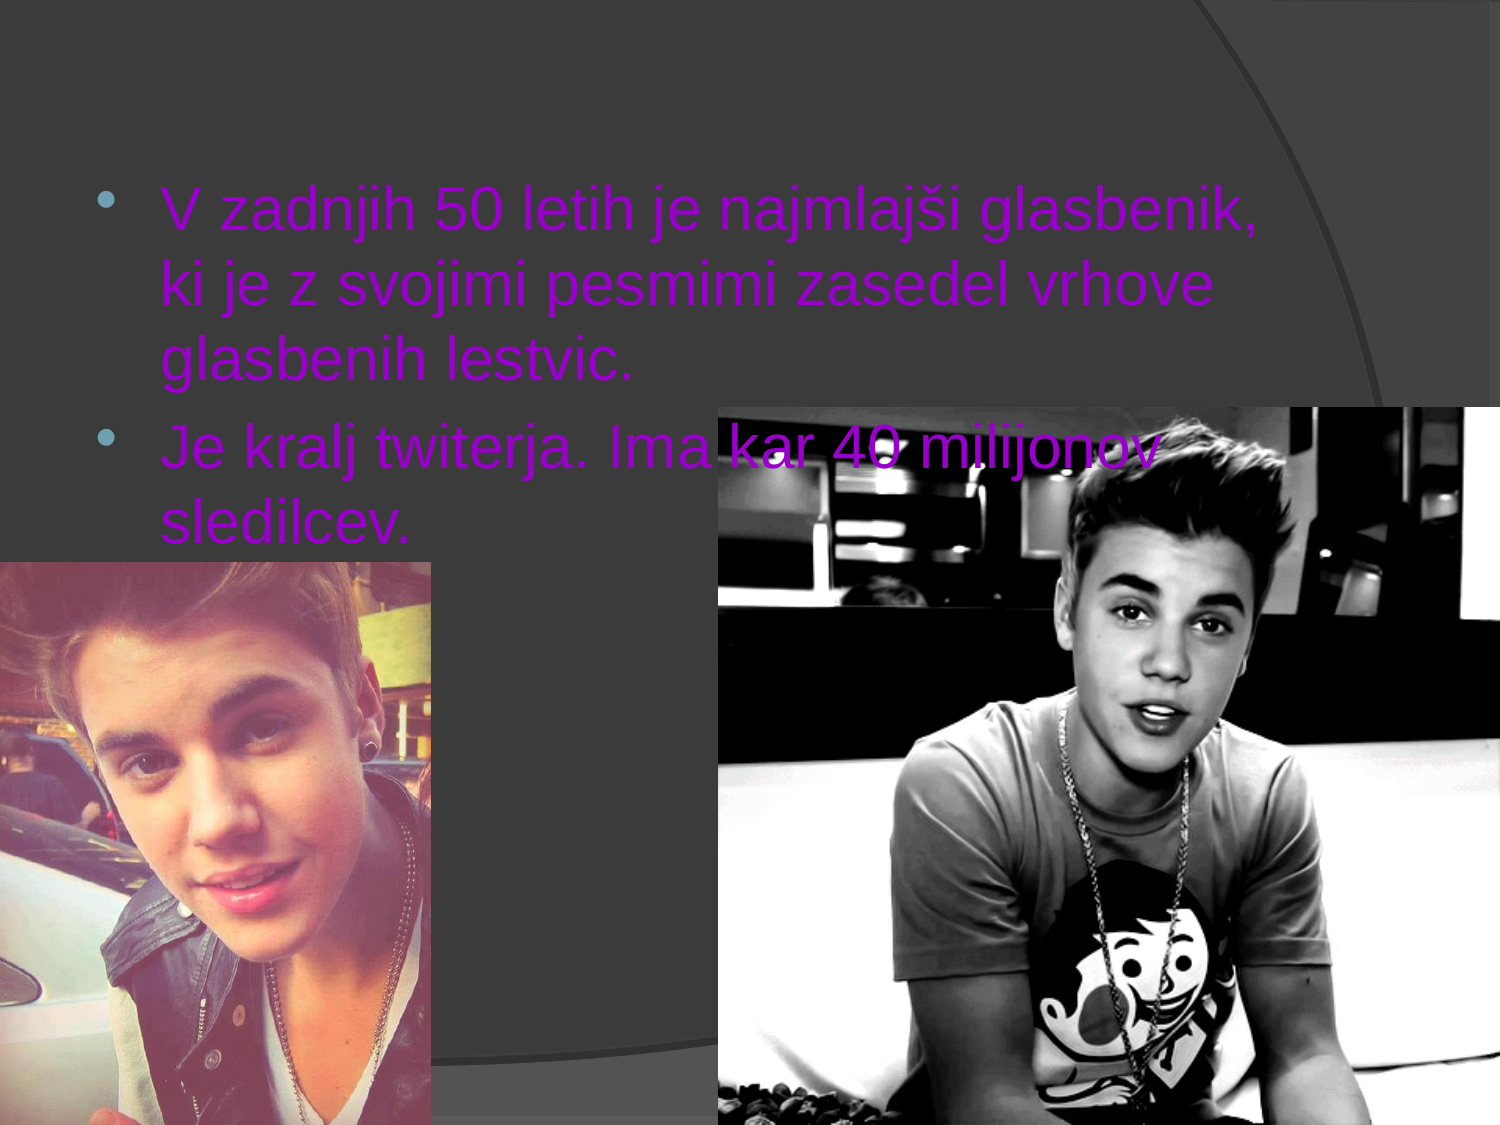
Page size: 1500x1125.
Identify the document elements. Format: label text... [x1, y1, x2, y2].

list V zadnjih 50 letih je najmlajši glasbenik, ki je z svojimi pesmimi zasedel vrhove glasbenih lestvic. Je kralj twiterja. Ima kar 40 milijonov sledilcev. [76, 160, 1302, 904]
picture [718, 407, 1500, 1125]
picture [0, 562, 431, 1125]
